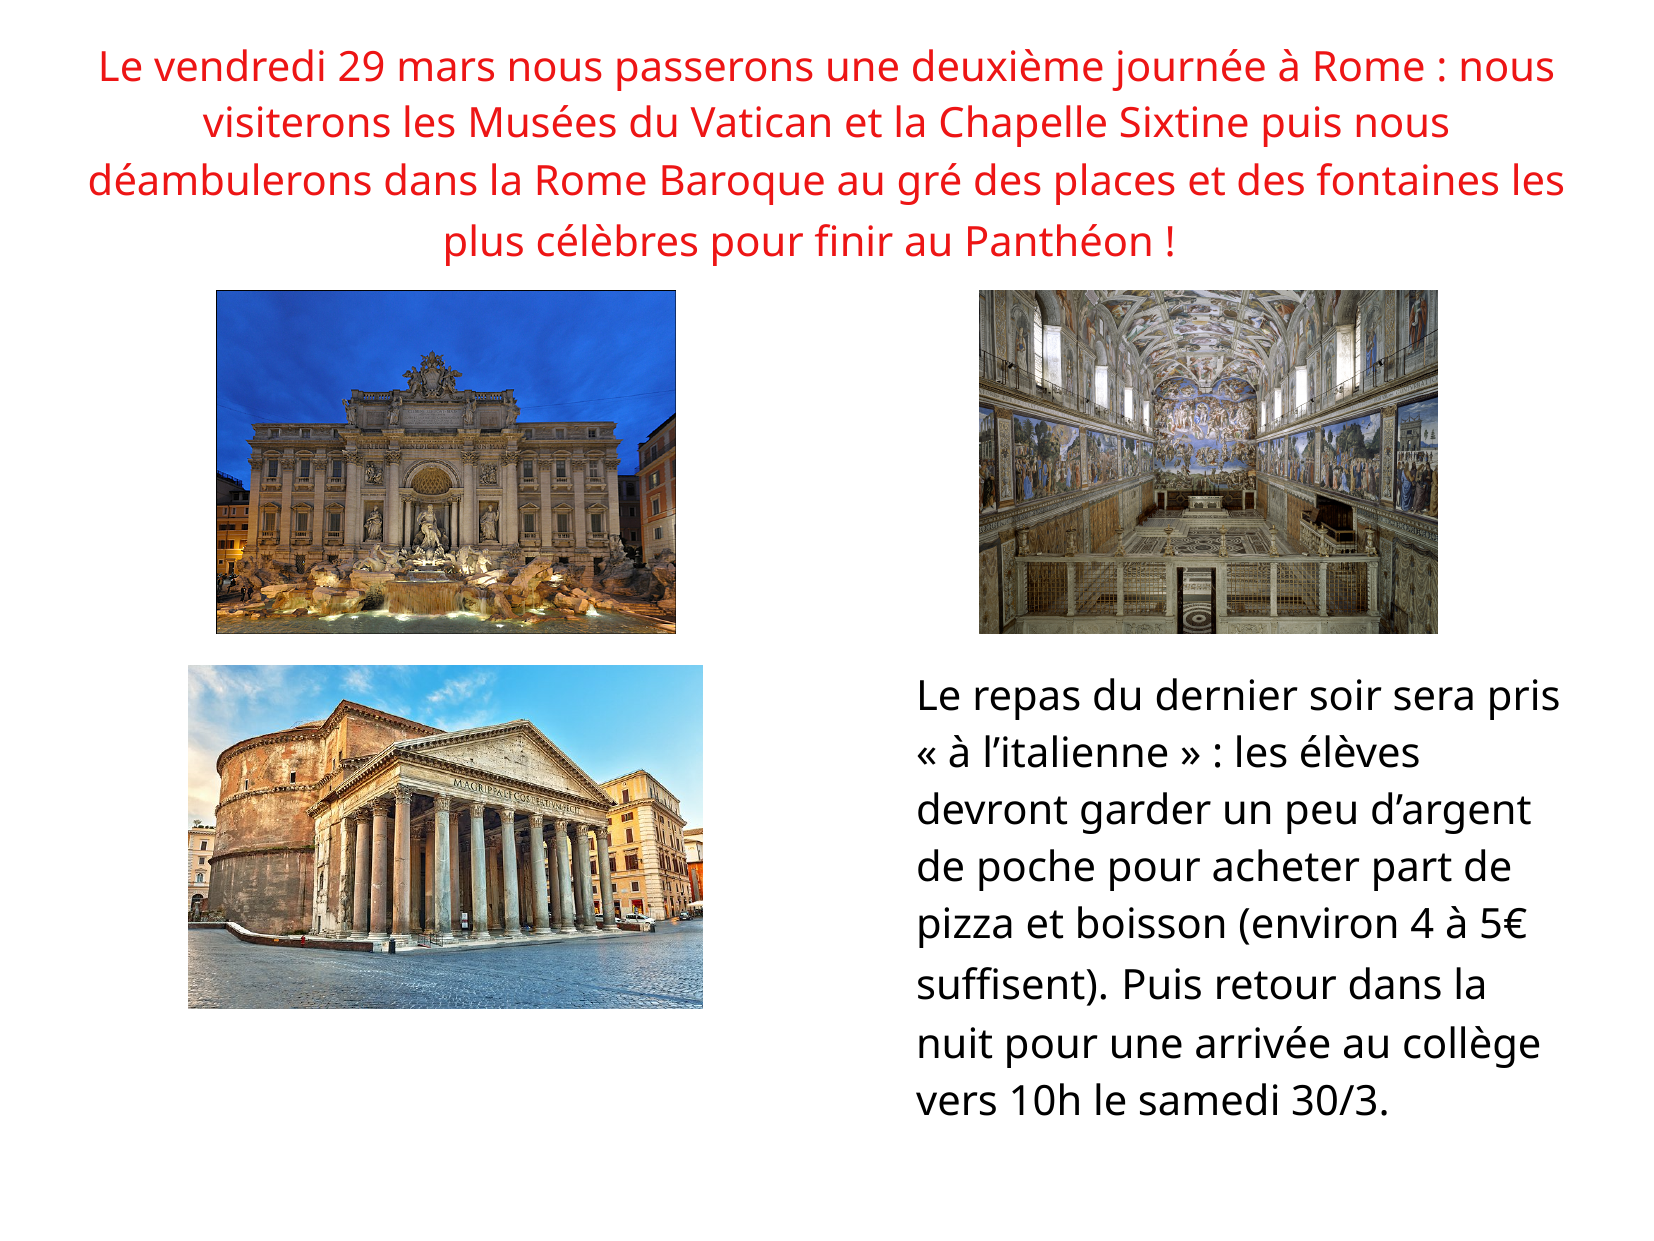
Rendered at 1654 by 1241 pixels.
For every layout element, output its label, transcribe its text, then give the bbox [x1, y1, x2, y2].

list Le repas du dernier soir sera pris « à l’italienne » : les élèves devront garder un peu d’argent de poche pour acheter part de pizza et boisson (environ 4 à 5€ suffisent). Puis retour dans la nuit pour une arrivée au collège vers 10h le samedi 30/3. [845, 665, 1572, 1209]
title Le vendredi 29 mars nous passerons une deuxième journée à Rome : nous visiterons les Musées du Vatican et la Chapelle Sixtine puis nous déambulerons dans la Rome Baroque au gré des places et des fontaines les plus célèbres pour finir au Panthéon ! [82, 15, 1571, 291]
picture [188, 665, 703, 1009]
picture [216, 290, 676, 634]
picture [979, 290, 1438, 634]
